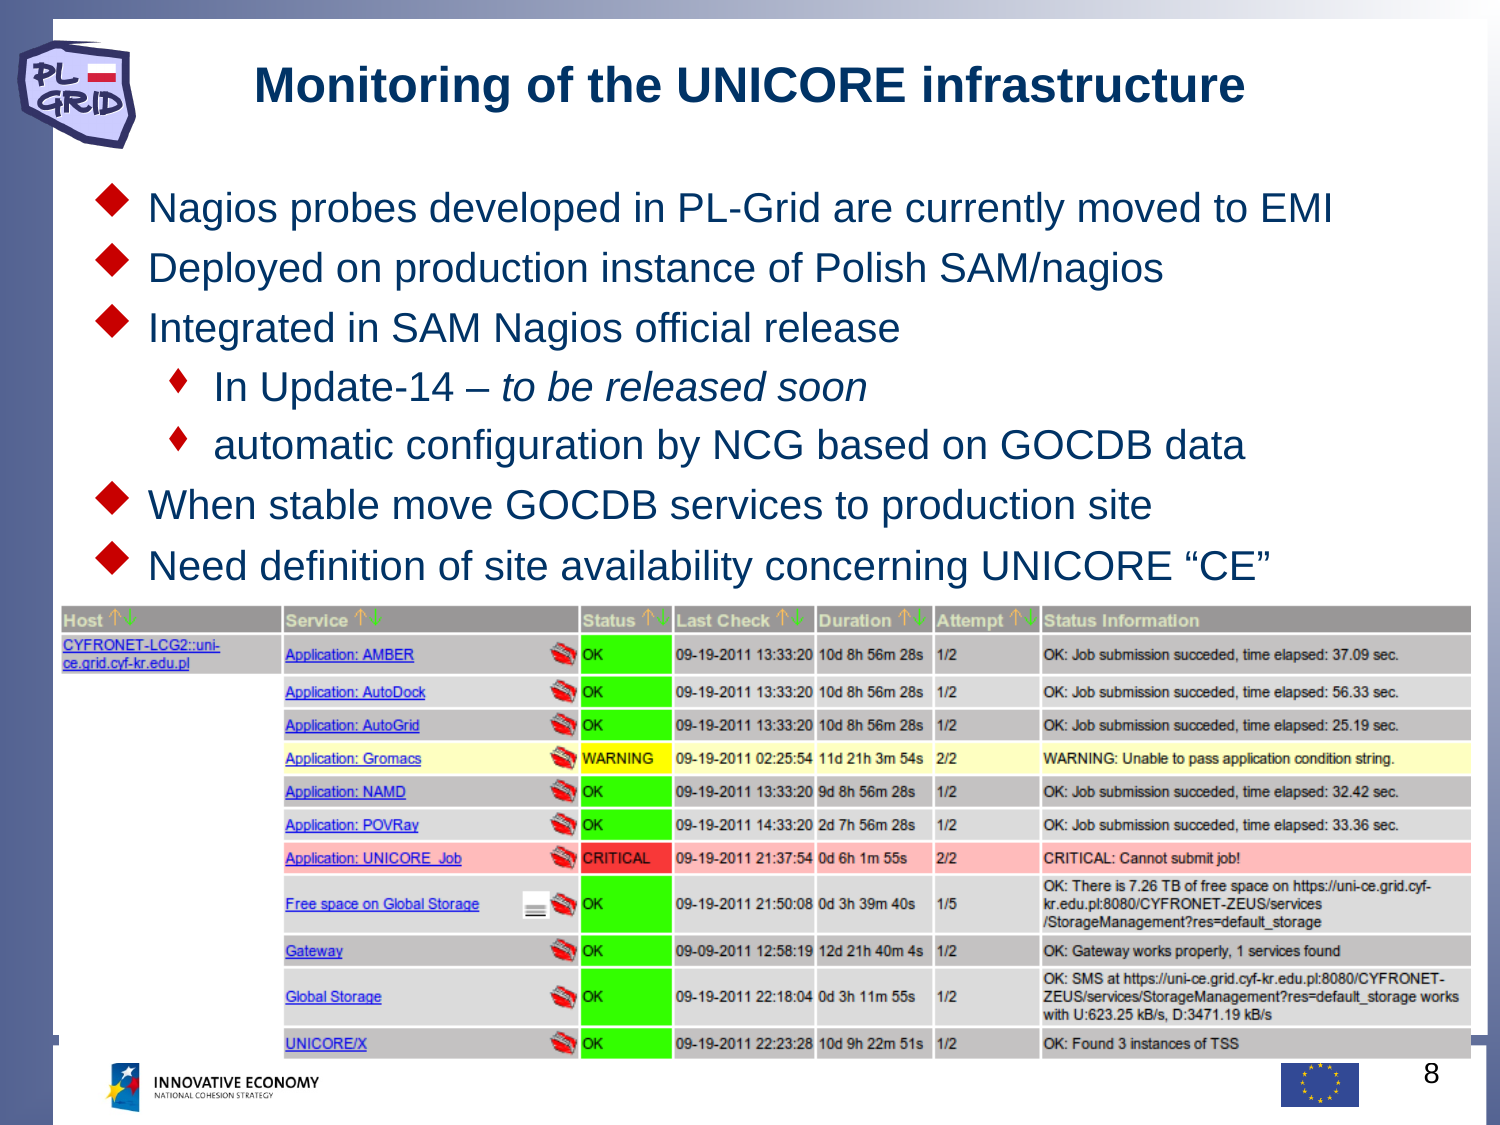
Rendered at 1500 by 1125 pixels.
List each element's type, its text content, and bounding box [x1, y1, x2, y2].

list Nagios probes developed in PL-Grid are currently moved to EMI Deployed on production instance of Polish SAM/nagios Integrated in SAM Nagios official release In Update-14 – to be released soon automatic configuration by NCG based on GOCDB data When stable move GOCDB services to production site Need definition of site availability concerning UNICORE “CE” [76, 172, 1427, 602]
title Monitoring of the UNICORE infrastructure [75, 44, 1426, 121]
text_box <numer> [1104, 1063, 1455, 1125]
picture [0, 0, 1500, 1125]
